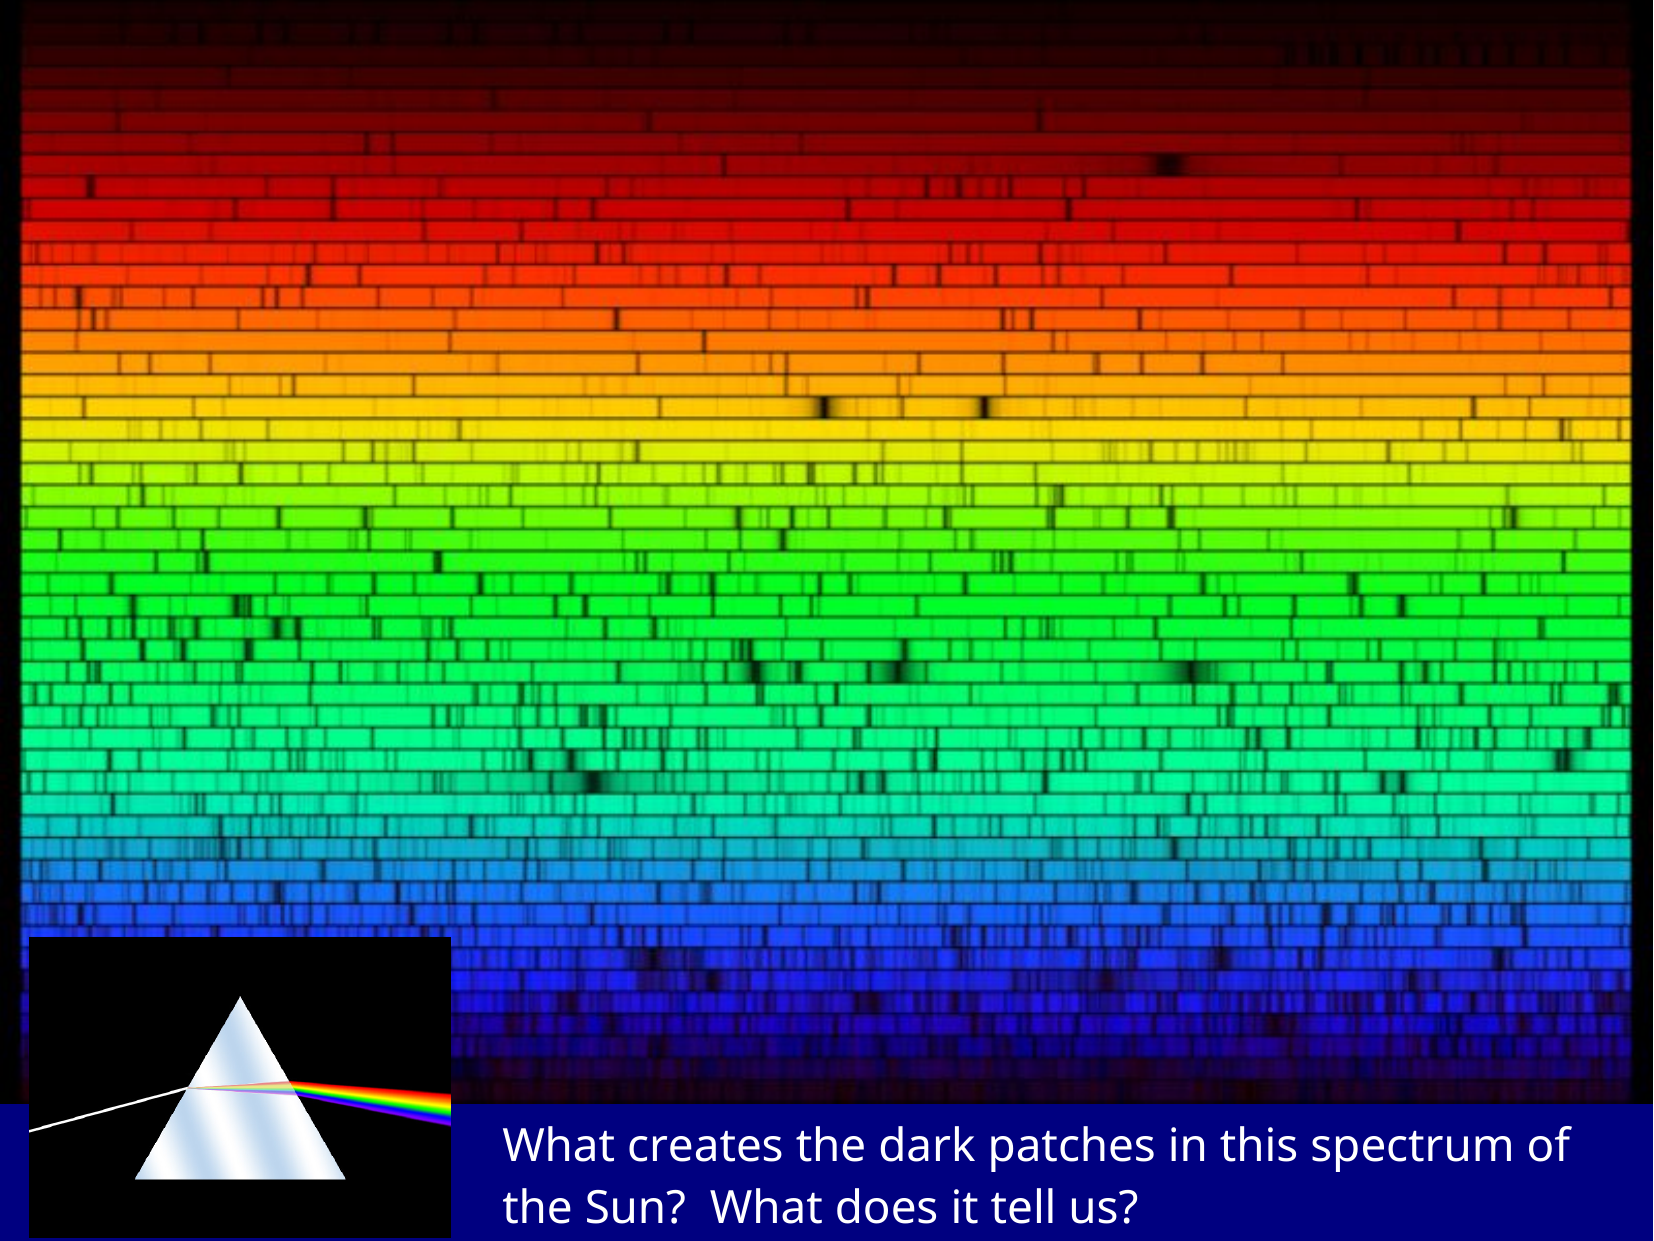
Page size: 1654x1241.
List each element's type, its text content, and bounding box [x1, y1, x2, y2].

text_box What creates the dark patches in this spectrum of the Sun? What does it tell us? [487, 1104, 1613, 1231]
picture [0, 0, 1653, 1238]
